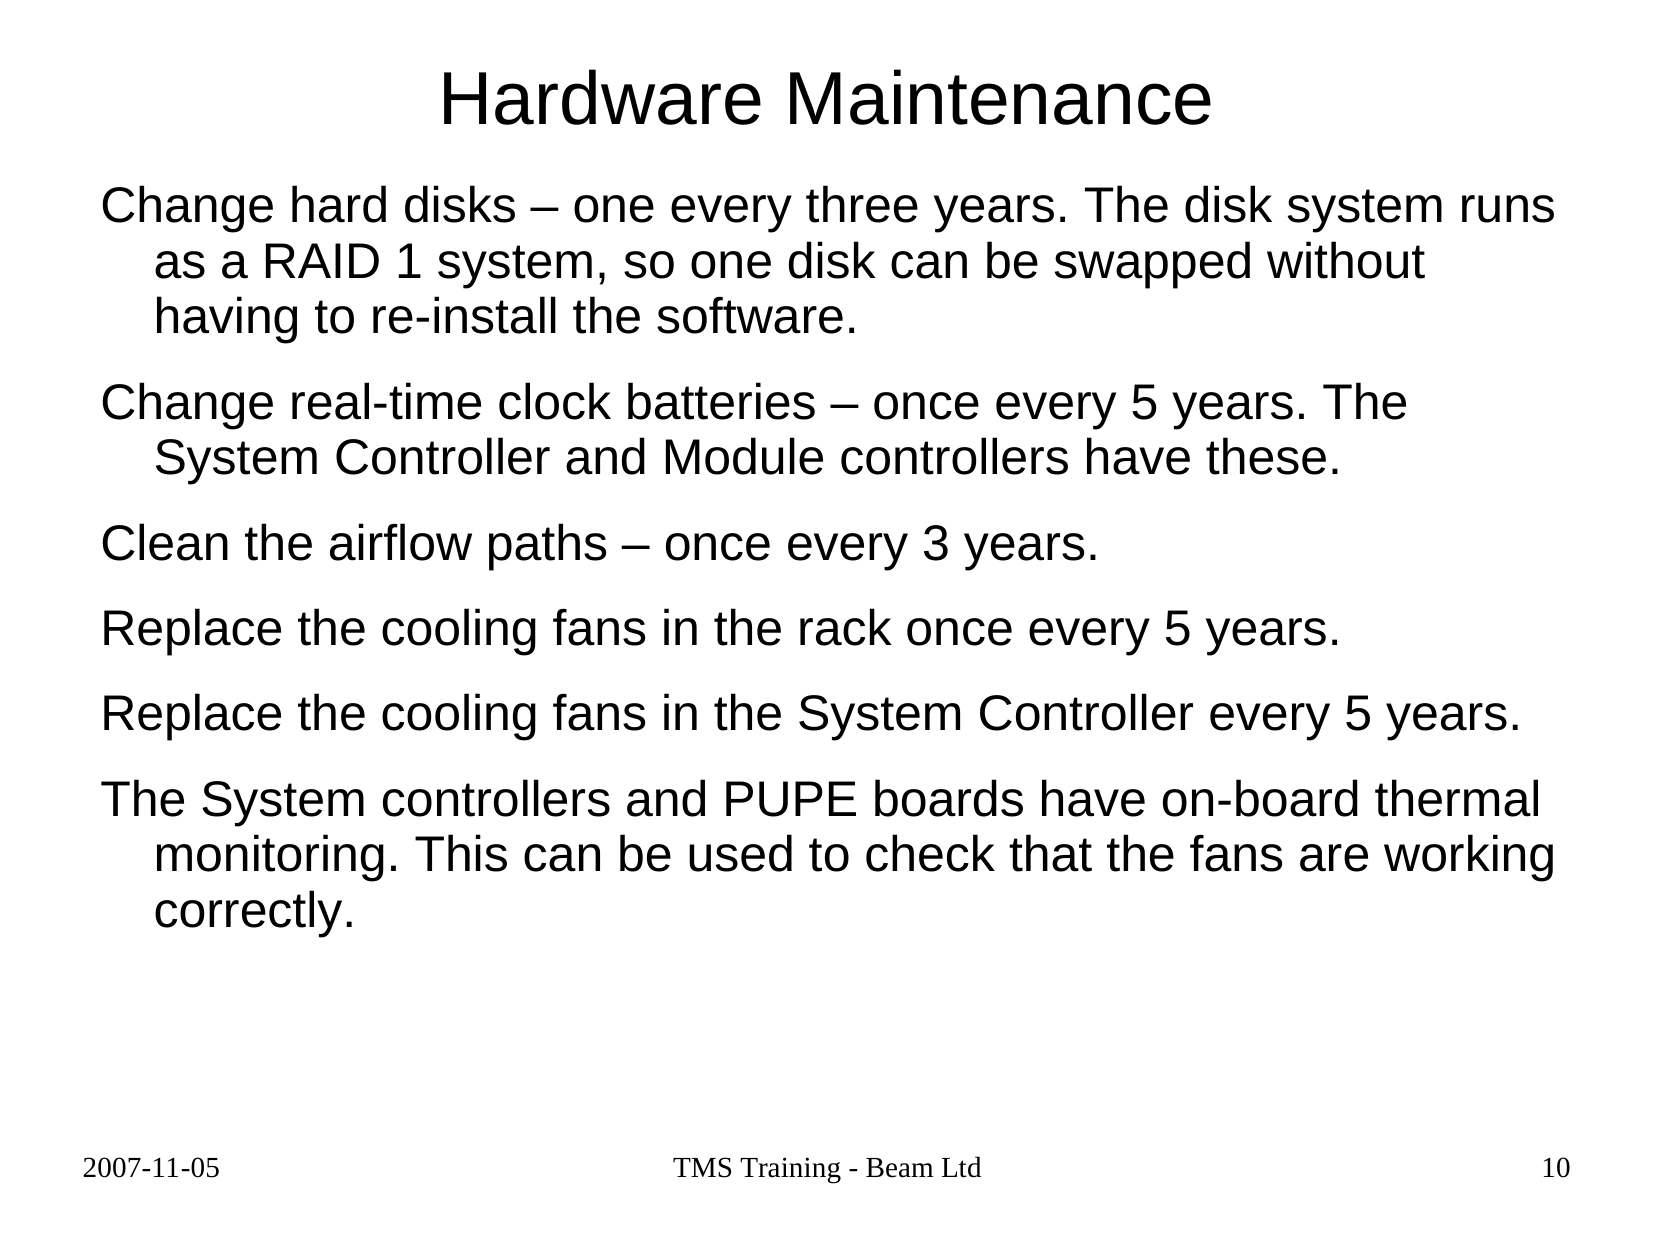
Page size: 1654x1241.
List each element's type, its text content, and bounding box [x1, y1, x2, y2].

list Change hard disks – one every three years. The disk system runs as a RAID 1 system, so one disk can be swapped without having to re-install the software. Change real-time clock batteries – once every 5 years. The System Controller and Module controllers have these. Clean the airflow paths – once every 3 years. Replace the cooling fans in the rack once every 5 years. Replace the cooling fans in the System Controller every 5 years. The System controllers and PUPE boards have on-board thermal monitoring. This can be used to check that the fans are working correctly. [82, 177, 1571, 1108]
title Hardware Maintenance [82, 49, 1571, 148]
